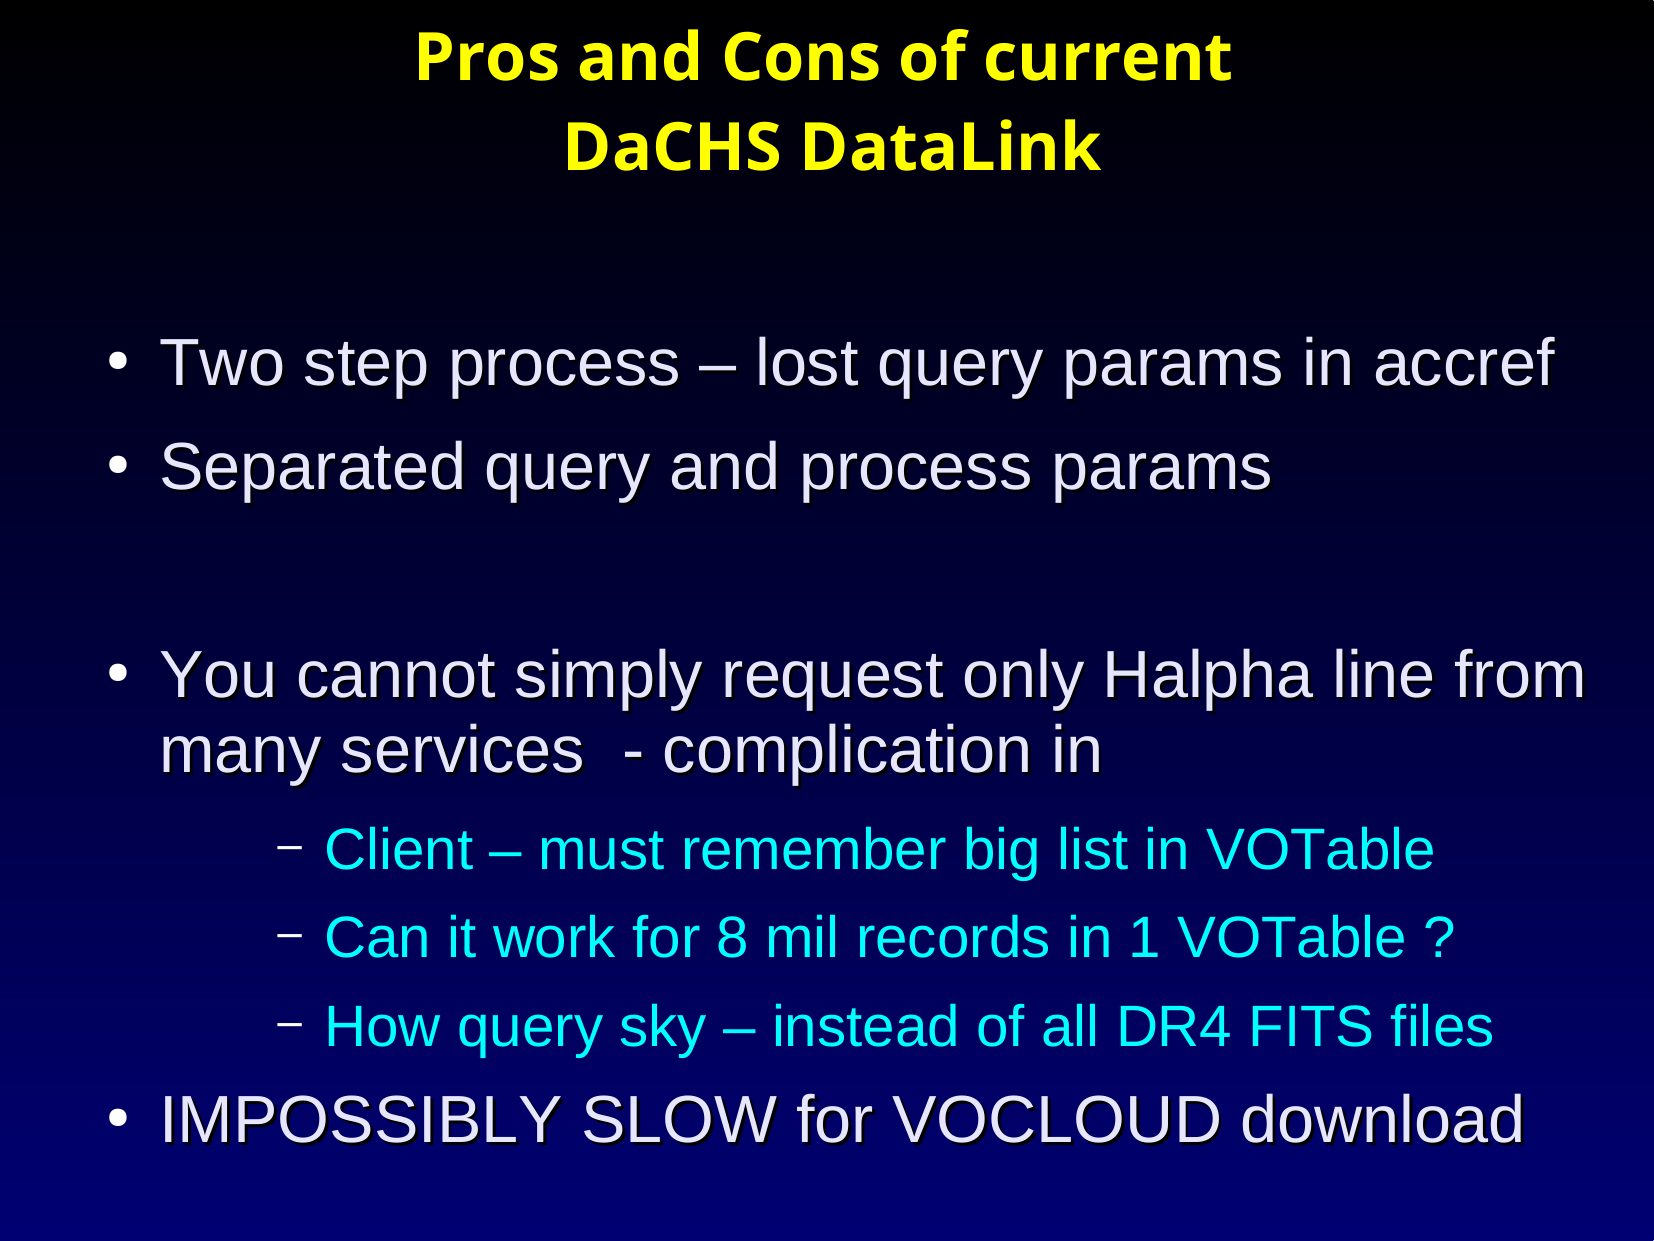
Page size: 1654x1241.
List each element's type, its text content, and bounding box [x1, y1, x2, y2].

title Pros and Cons of current DaCHS DataLink [88, 21, 1577, 178]
list Two step process – lost query params in accref Separated query and process params You cannot simply request only Halpha line from many services - complication in Client – must remember big list in VOTable Can it work for 8 mil records in 1 VOTable ? How query sky – instead of all DR4 FITS files IMPOSSIBLY SLOW for VOCLOUD download [88, 324, 1595, 1172]
